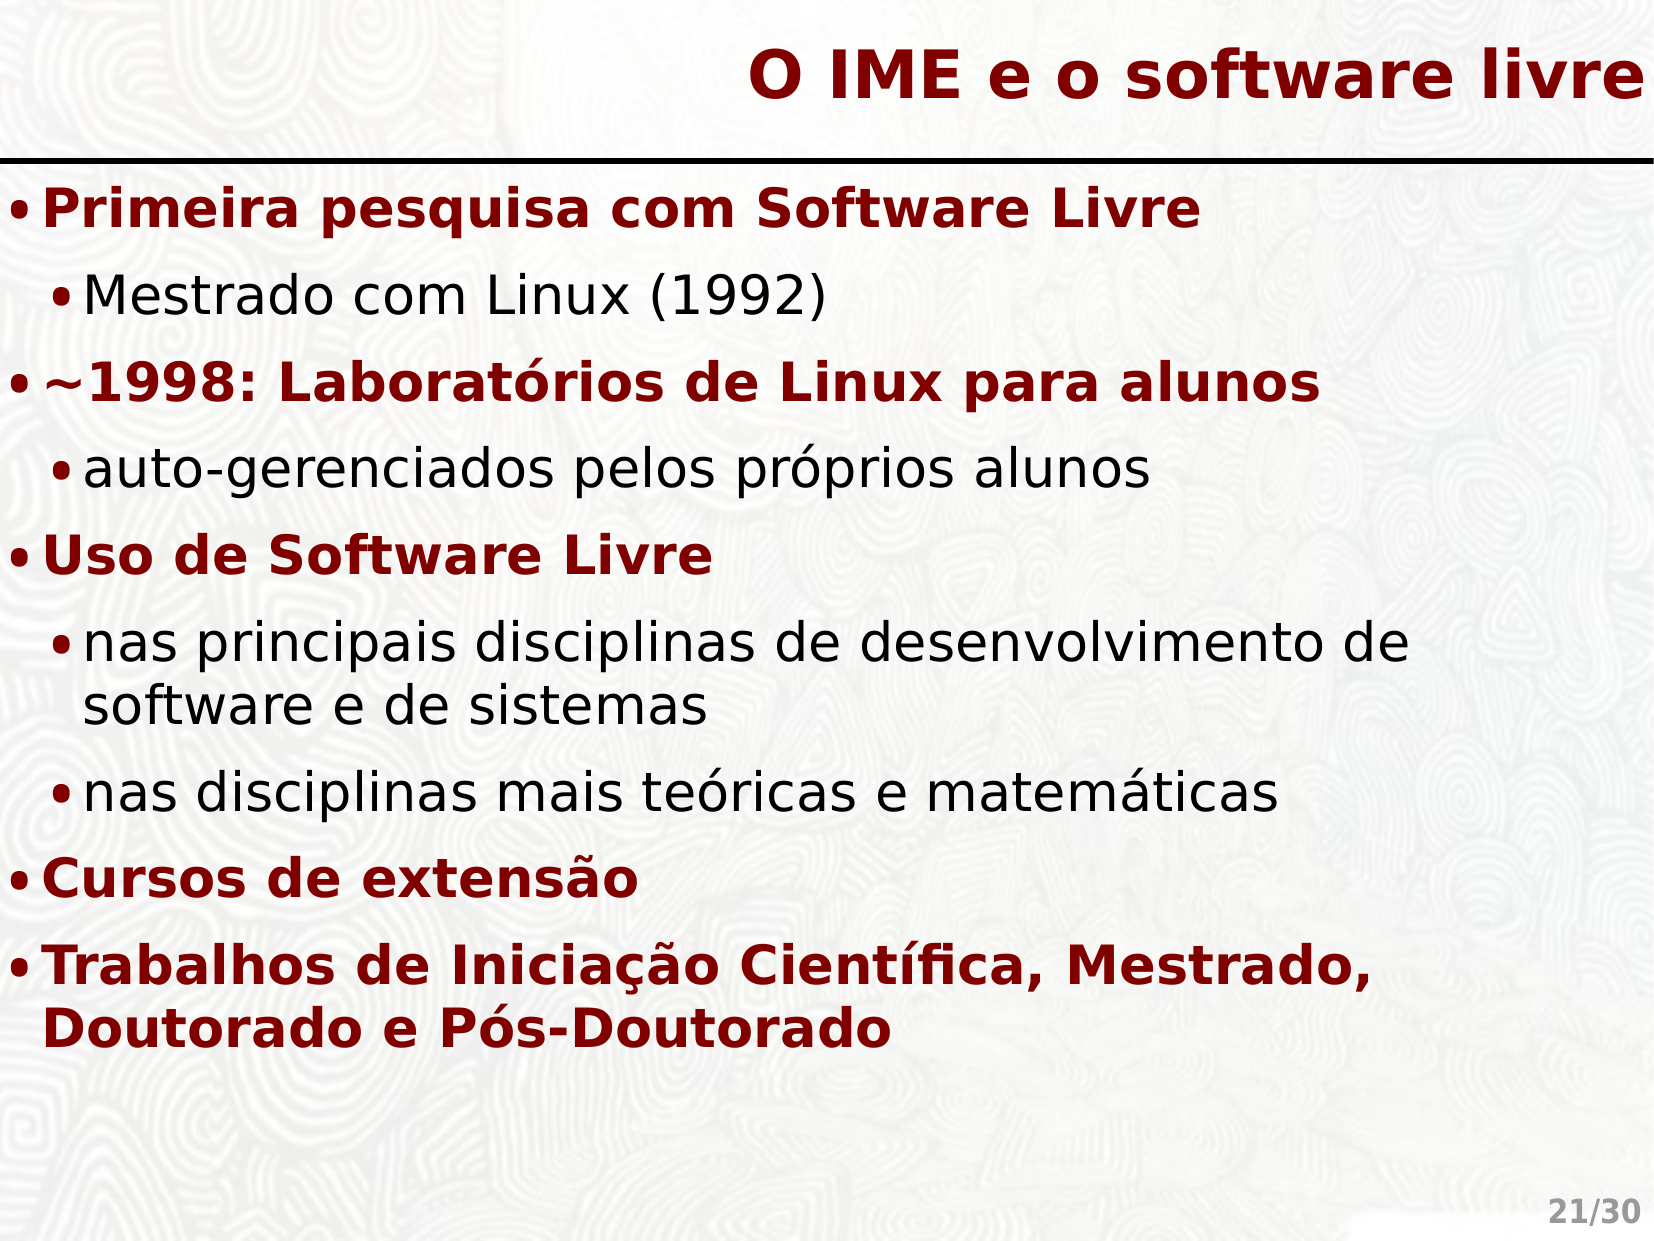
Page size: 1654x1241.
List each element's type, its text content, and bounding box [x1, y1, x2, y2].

title O IME e o software livre [602, 0, 1648, 153]
picture [0, 164, 1654, 1241]
picture [0, 0, 1654, 158]
list Primeira pesquisa com Software Livre Mestrado com Linux (1992) ~1998: Laboratórios de Linux para alunos auto-gerenciados pelos próprios alunos Uso de Software Livre nas principais disciplinas de desenvolvimento de software e de sistemas nas disciplinas mais teóricas e matemáticas Cursos de extensão Trabalhos de Iniciação Científica, Mestrado, Doutorado e Pós-Doutorado [5, 177, 1654, 1229]
